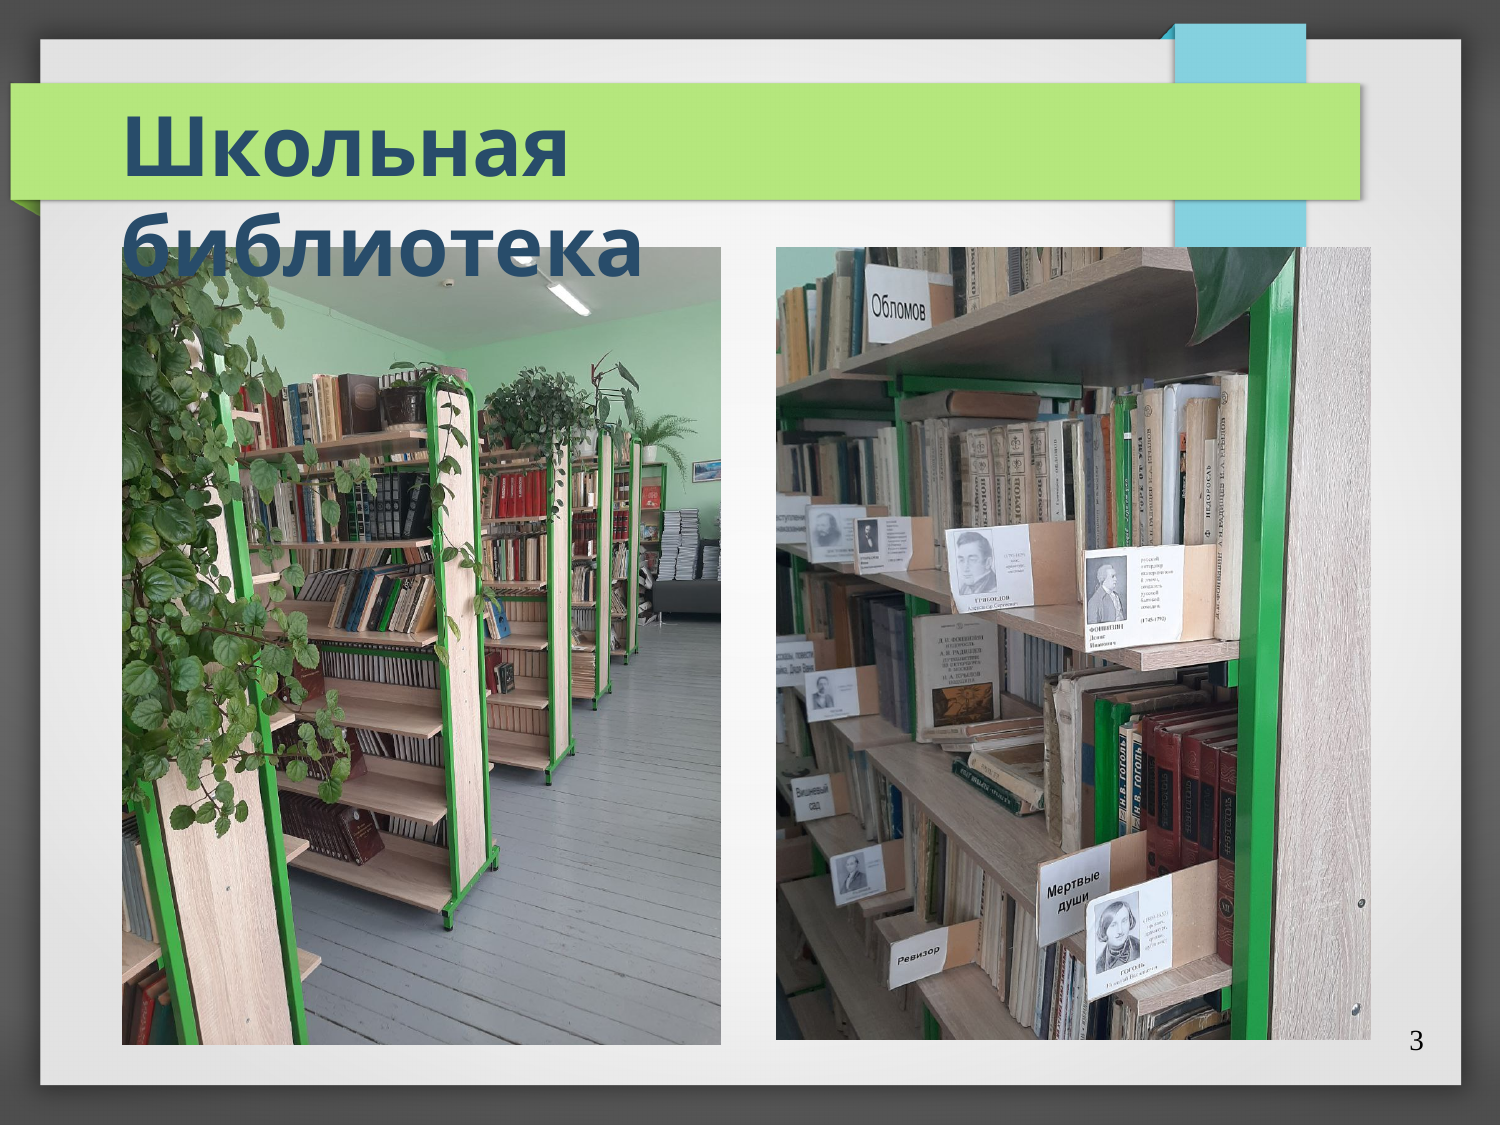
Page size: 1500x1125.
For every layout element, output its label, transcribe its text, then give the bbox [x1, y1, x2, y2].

picture [0, 0, 1500, 1125]
text_box Школьная библиотека [105, 85, 1040, 201]
